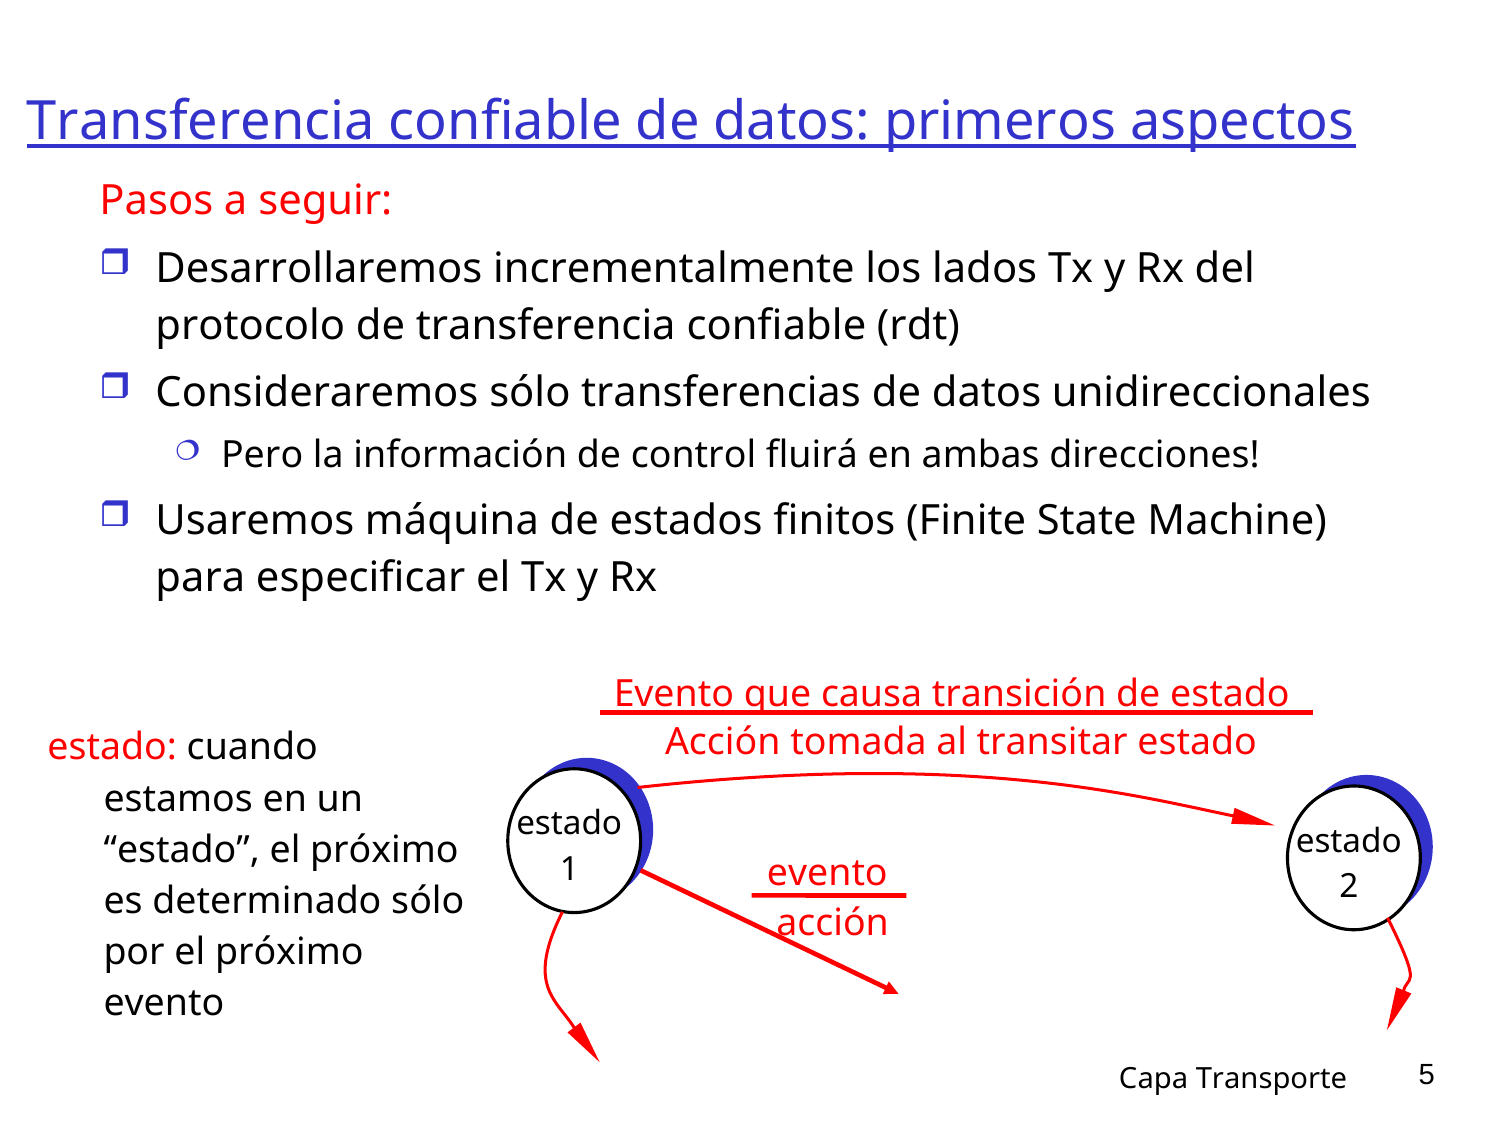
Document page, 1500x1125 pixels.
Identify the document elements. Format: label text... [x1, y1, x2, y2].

text_box estado: cuando estamos en un “estado”, el próximo es determinado sólo por el próximo evento [32, 712, 488, 1050]
text_box acción [761, 887, 905, 893]
text_box evento [751, 837, 903, 893]
text_box [1305, 774, 1433, 894]
text_box [1313, 915, 1395, 930]
title Transferencia confiable de datos: primeros aspectos [11, 24, 1487, 213]
text_box Evento que causa transición de estado [598, 658, 1306, 725]
text_box estado 2 [1281, 809, 1417, 915]
text_box [526, 757, 654, 876]
text_box acción [761, 898, 905, 955]
text_box [534, 898, 615, 913]
text_box Acción tomada al transitar estado [650, 706, 1273, 710]
text_box Acción tomada al transitar estado [650, 715, 1273, 774]
list Pasos a seguir: Desarrollaremos incrementalmente los lados Tx y Rx del protocolo de transferencia confiable (rdt)‏ Consideraremos sólo transferencias de datos unidireccionales Pero la información de control fluirá en ambas direcciones! Usaremos máquina de estados finitos (Finite State Machine) para especificar el Tx y Rx [84, 162, 1388, 676]
text_box estado 1 [501, 791, 638, 898]
